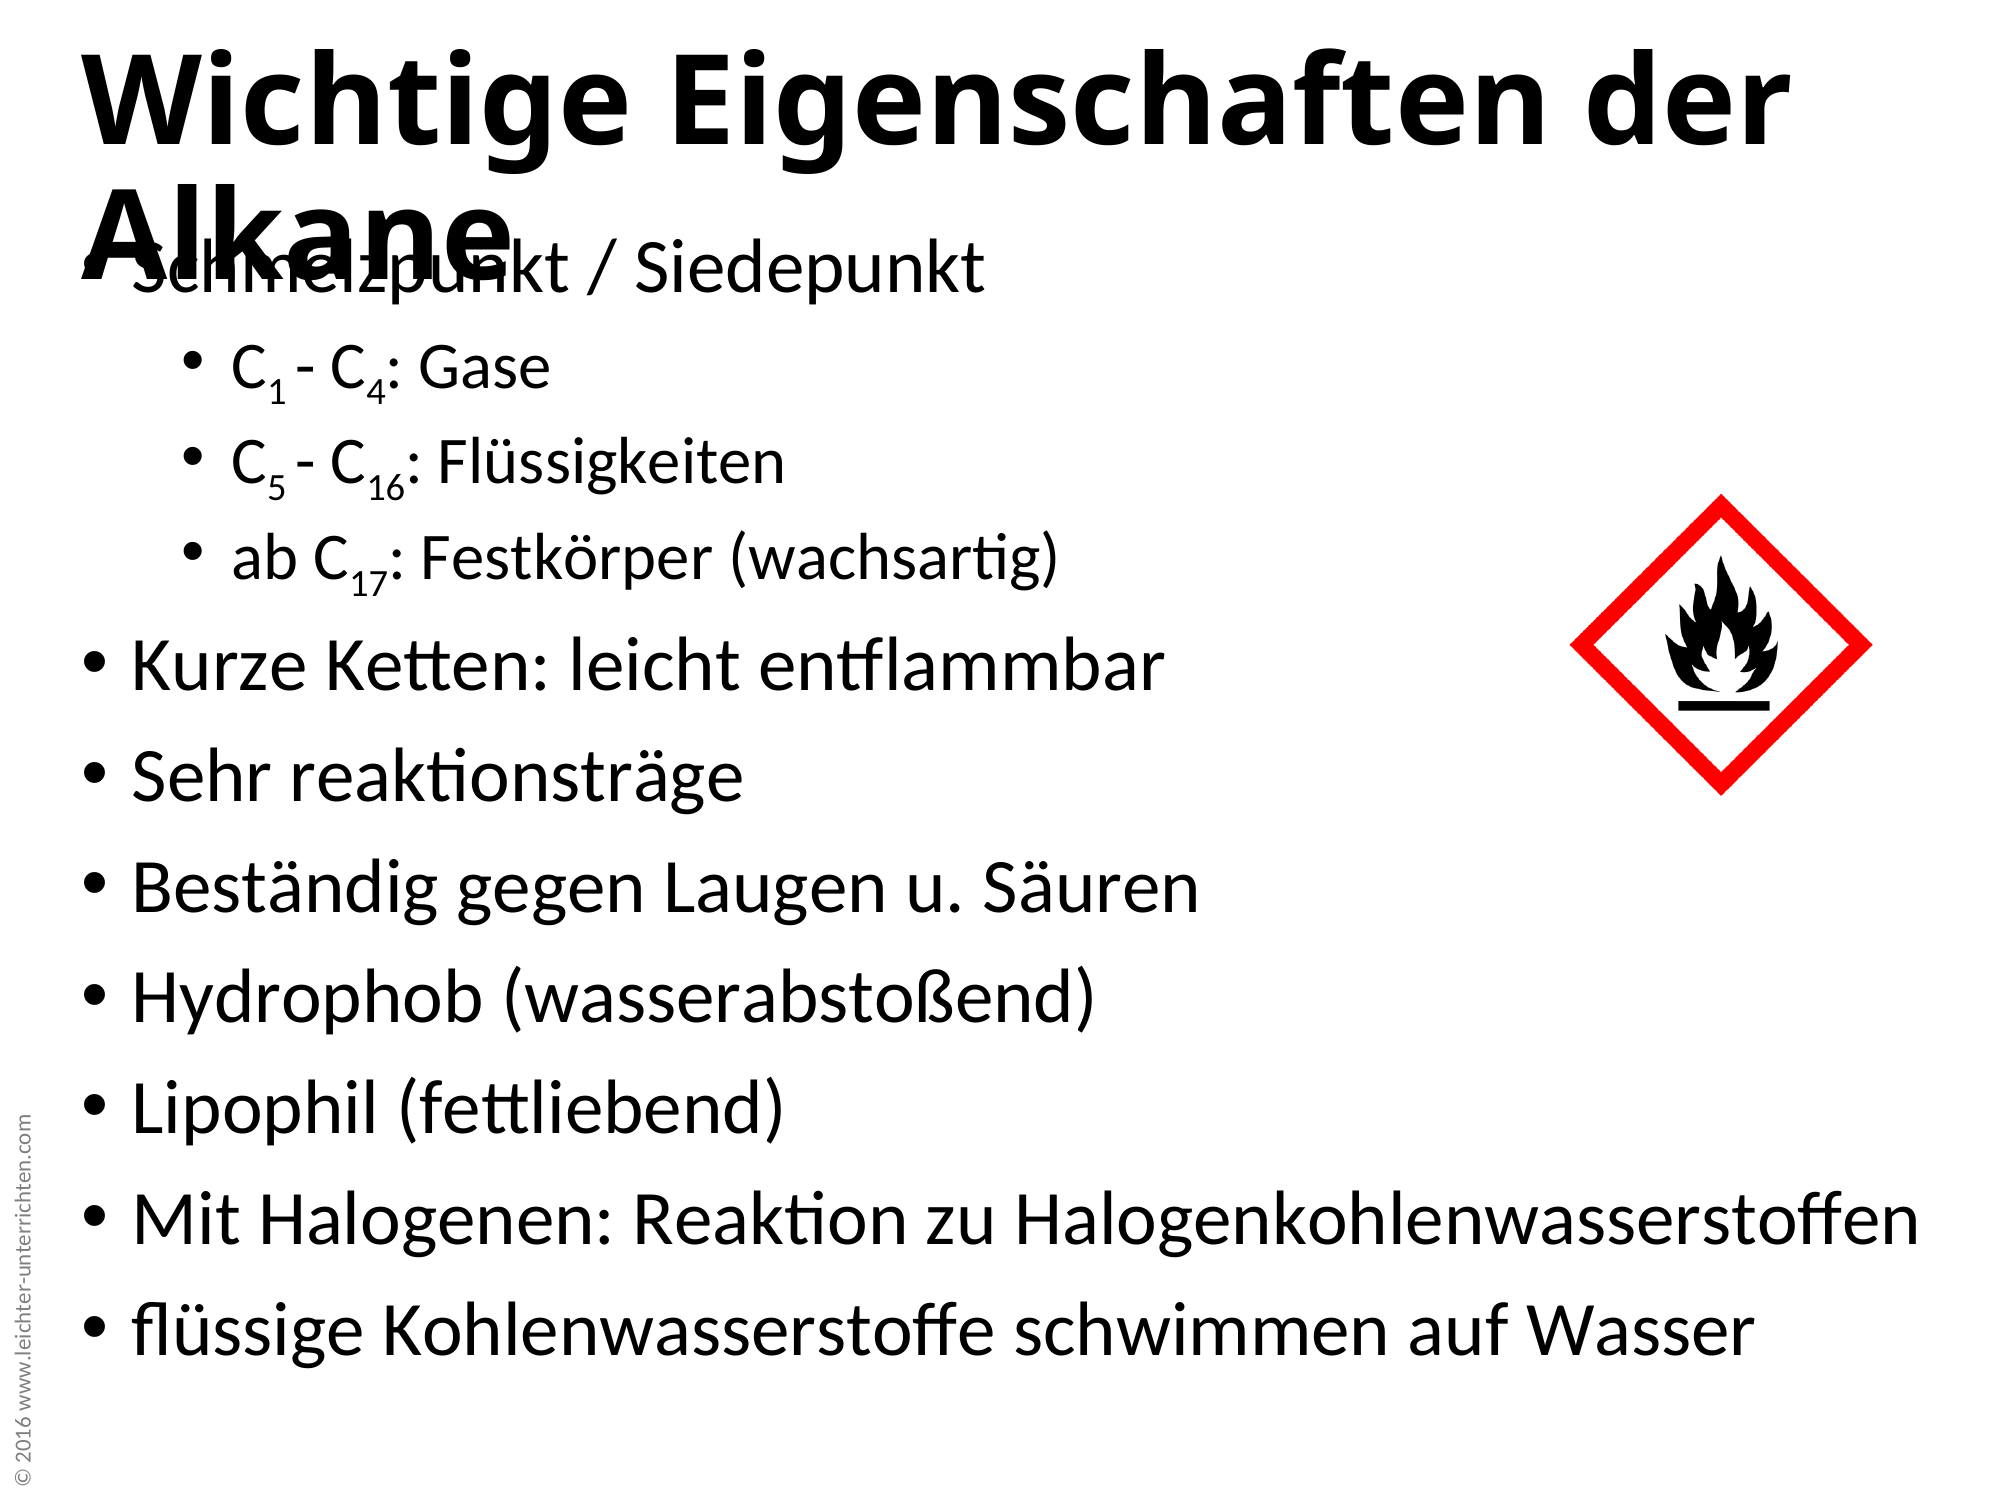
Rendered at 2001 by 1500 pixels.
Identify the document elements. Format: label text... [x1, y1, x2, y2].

picture [1566, 490, 1876, 799]
list Schmelzpunkt / Siedepunkt C1 - C4: Gase C5 - C16: Flüssigkeiten ab C17: Festkörper (wachsartig) Kurze Ketten: leicht entflammbar Sehr reaktionsträge Beständig gegen Laugen u. Säuren Hydrophob (wasserabstoßend) Lipophil (fettliebend) Mit Halogenen: Reaktion zu Halogenkohlenwasserstoffen flüssige Kohlenwasserstoffe schwimmen auf Wasser [66, 218, 1945, 1500]
title Wichtige Eigenschaften der Alkane [66, 29, 1957, 243]
